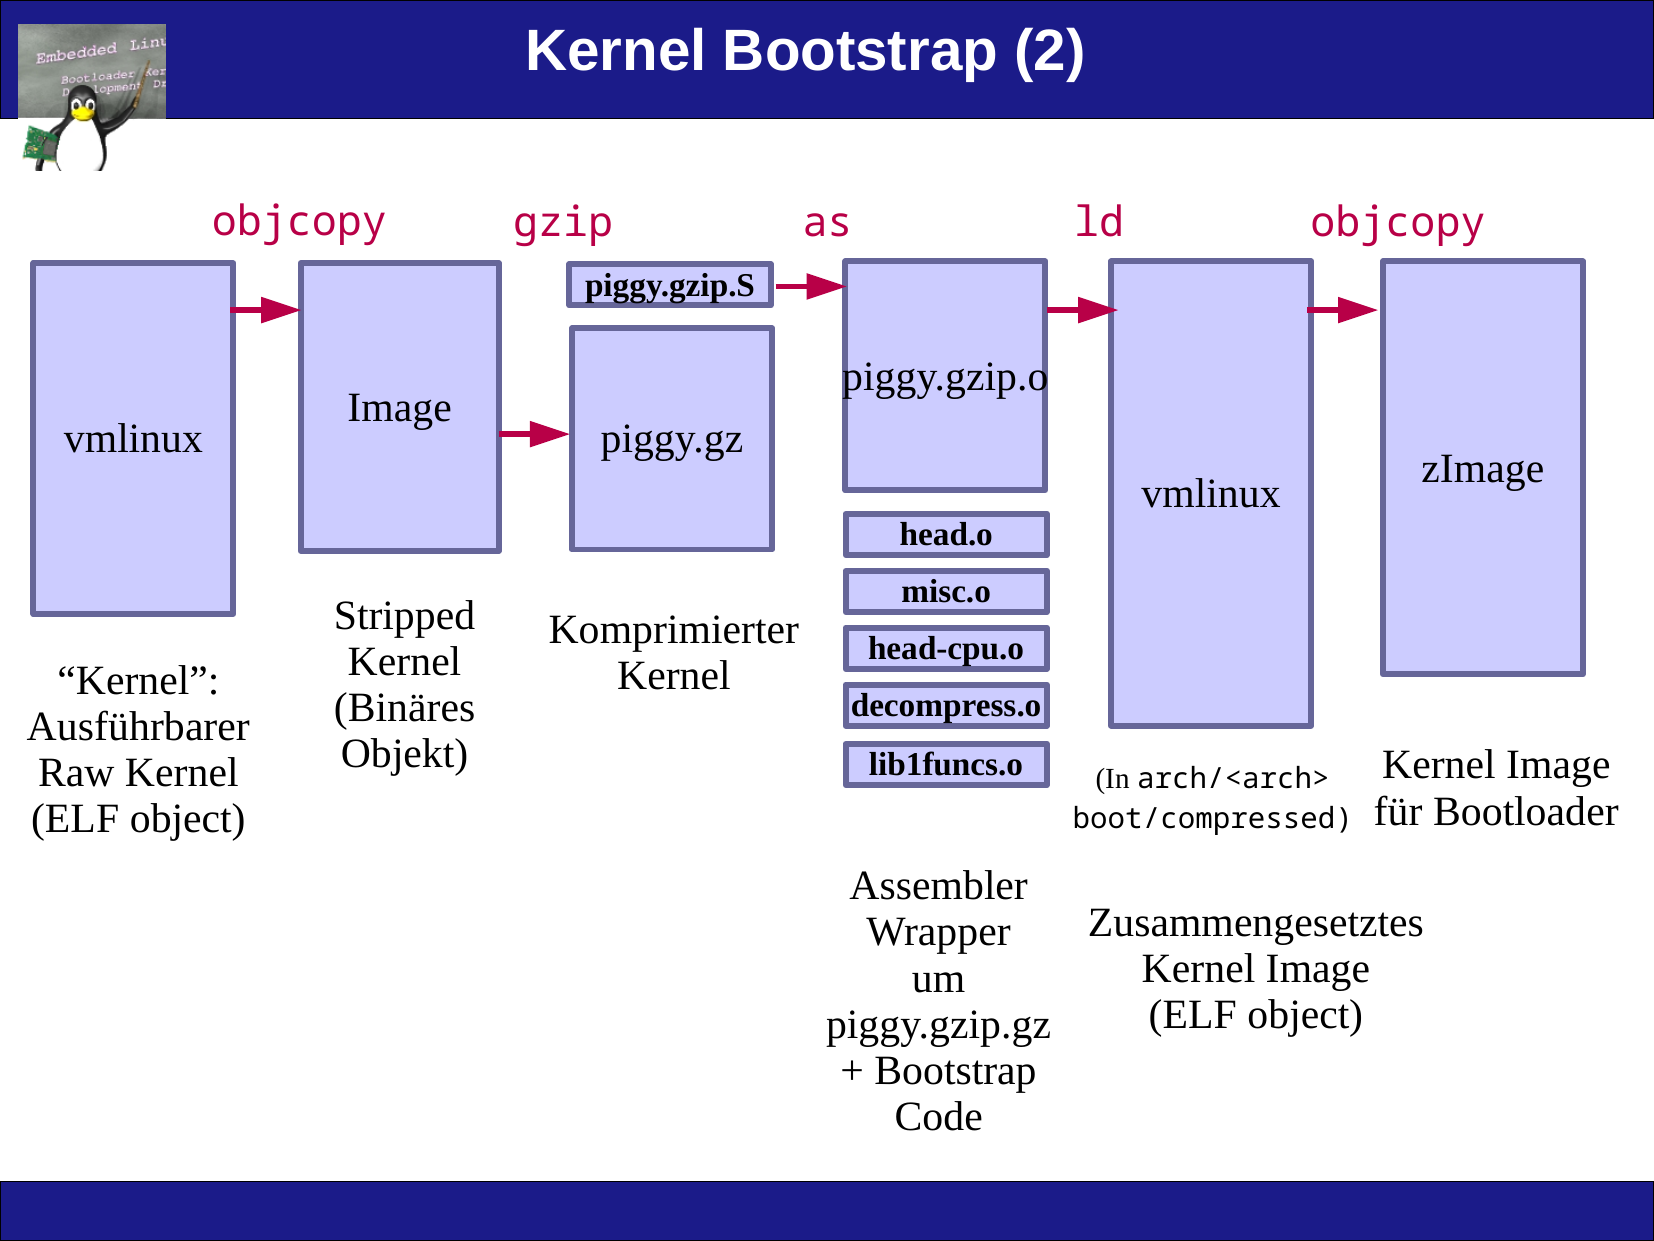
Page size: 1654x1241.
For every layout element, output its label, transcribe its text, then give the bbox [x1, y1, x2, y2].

text_box “Kernel”: Ausführbarer Raw Kernel (ELF object) [11, 649, 265, 888]
text_box Assembler Wrapper um piggy.gzip.gz + Bootstrap Code [811, 854, 1067, 1205]
text_box objcopy [197, 183, 404, 248]
text_box (In arch/<arch> boot/compressed) [1057, 750, 1368, 839]
text_box piggy.gzip.o [845, 261, 1046, 491]
text_box Komprimierter Kernel [533, 598, 815, 726]
text_box head.o [845, 513, 1047, 556]
text_box decompress.o [845, 684, 1047, 726]
text_box lib1funcs.o [845, 743, 1047, 786]
picture [18, 24, 166, 171]
text_box piggy.gz [572, 328, 773, 550]
text_box Stripped Kernel (Binäres Objekt) [319, 584, 491, 823]
text_box gzip [498, 183, 629, 248]
text_box zImage [1382, 261, 1583, 675]
text_box vmlinux [33, 263, 234, 614]
text_box objcopy [1295, 184, 1506, 248]
text_box misc.o [845, 570, 1047, 613]
text_box as [787, 183, 868, 248]
text_box Zusammengesetztes Kernel Image (ELF object) [1073, 891, 1439, 1074]
text_box vmlinux [1111, 261, 1312, 726]
title Kernel Bootstrap (2) [60, 0, 1551, 101]
text_box head-cpu.o [845, 627, 1047, 669]
text_box ld [1059, 183, 1140, 248]
text_box piggy.gzip.S [569, 264, 771, 306]
text_box Kernel Image für Bootloader [1358, 734, 1634, 861]
text_box Image [300, 263, 500, 551]
